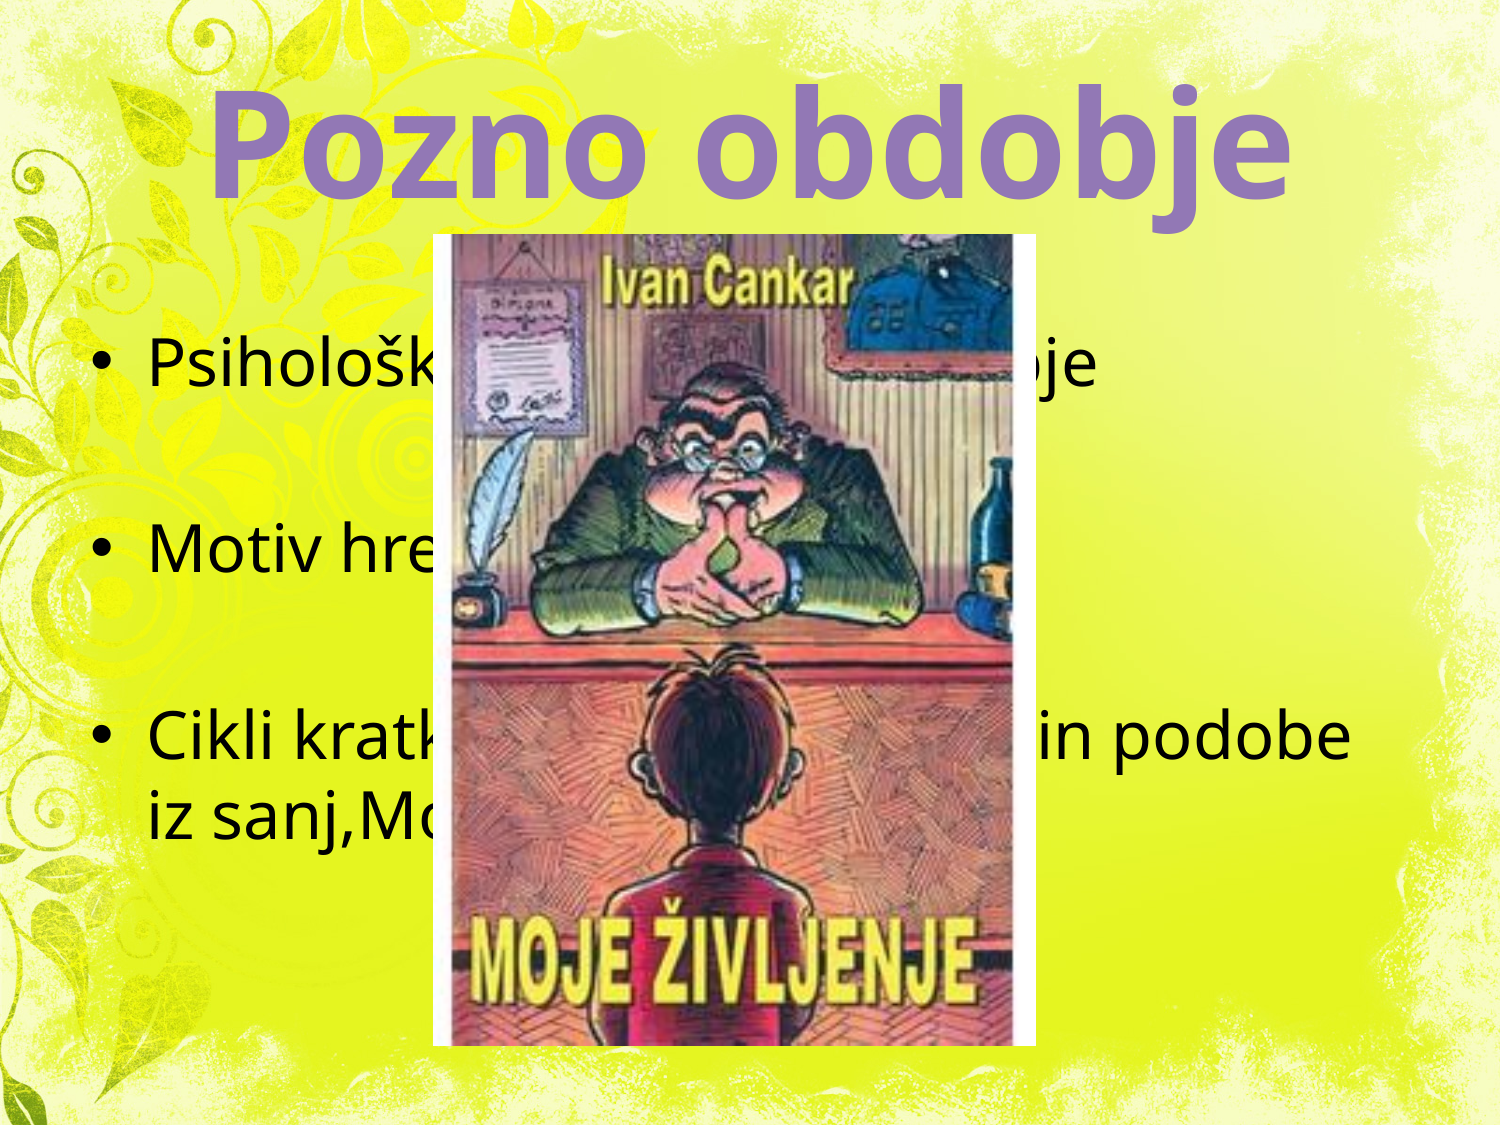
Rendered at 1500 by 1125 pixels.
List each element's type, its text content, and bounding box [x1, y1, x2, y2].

list Psihološko ali etnično obdobje Motiv hrepenenja Cikli kratkih črtic (moja njiva in podobe iz sanj,Moje življenje) [75, 312, 1425, 1055]
picture [0, 0, 1500, 1125]
title Pozno obdobje [75, 45, 1425, 233]
